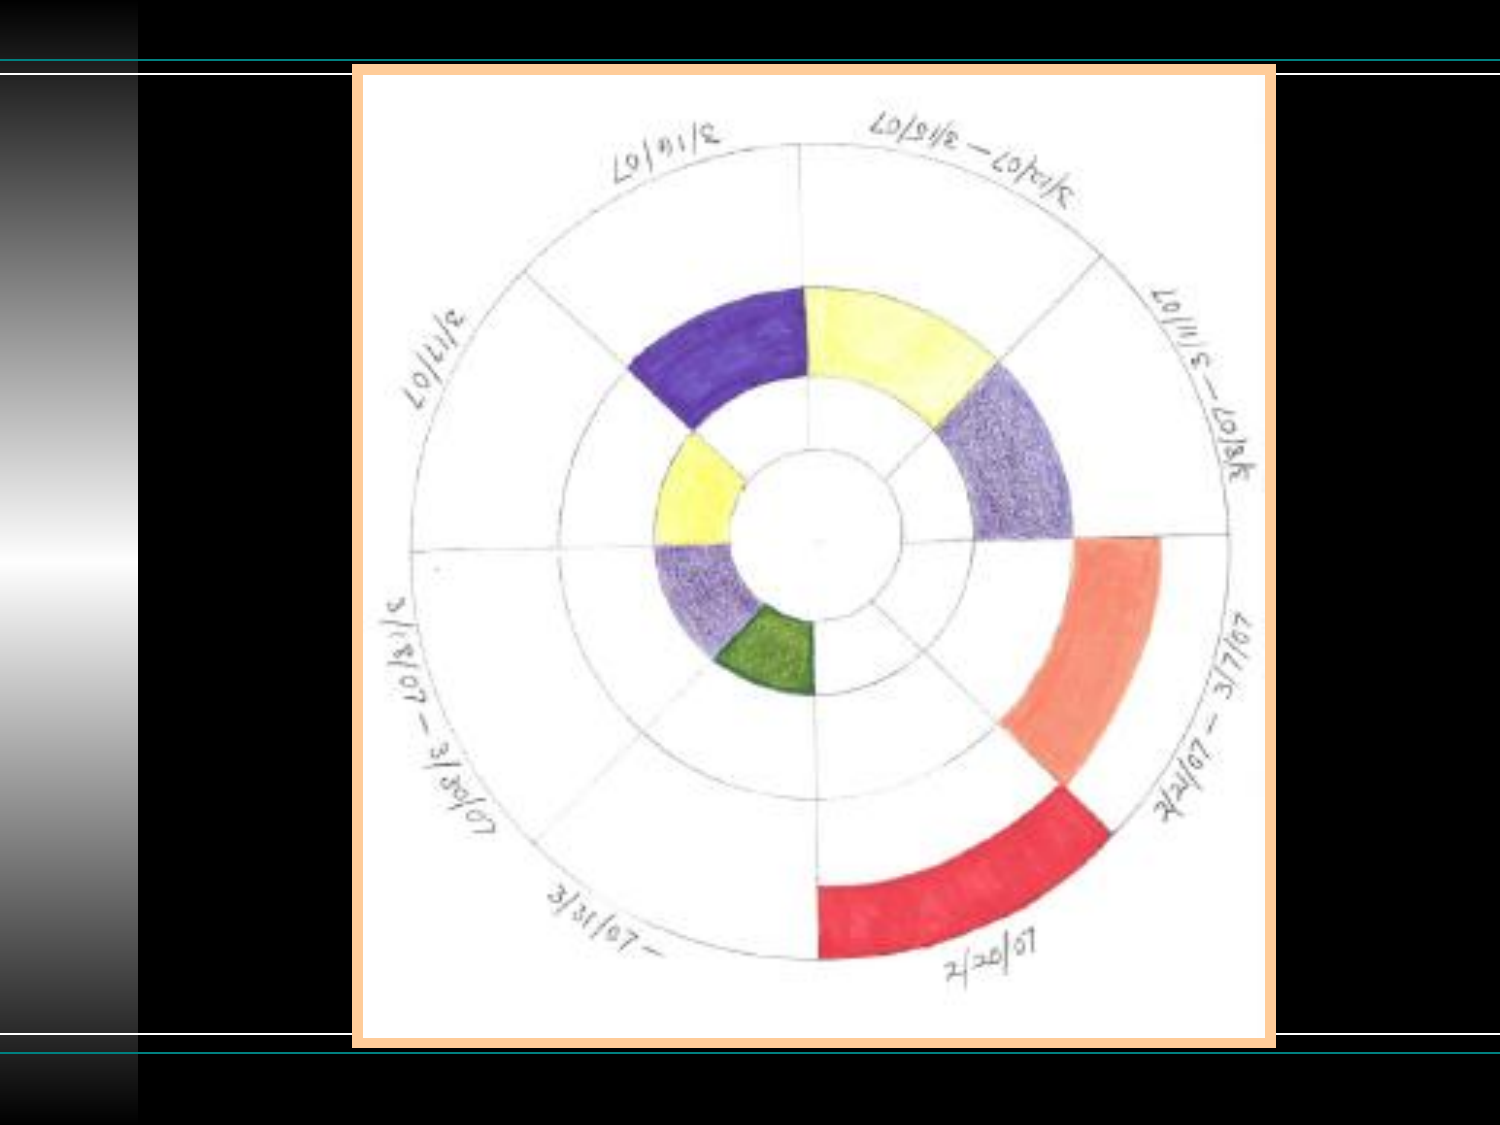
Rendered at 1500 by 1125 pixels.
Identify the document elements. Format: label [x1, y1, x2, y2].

picture [362, 75, 1265, 1038]
